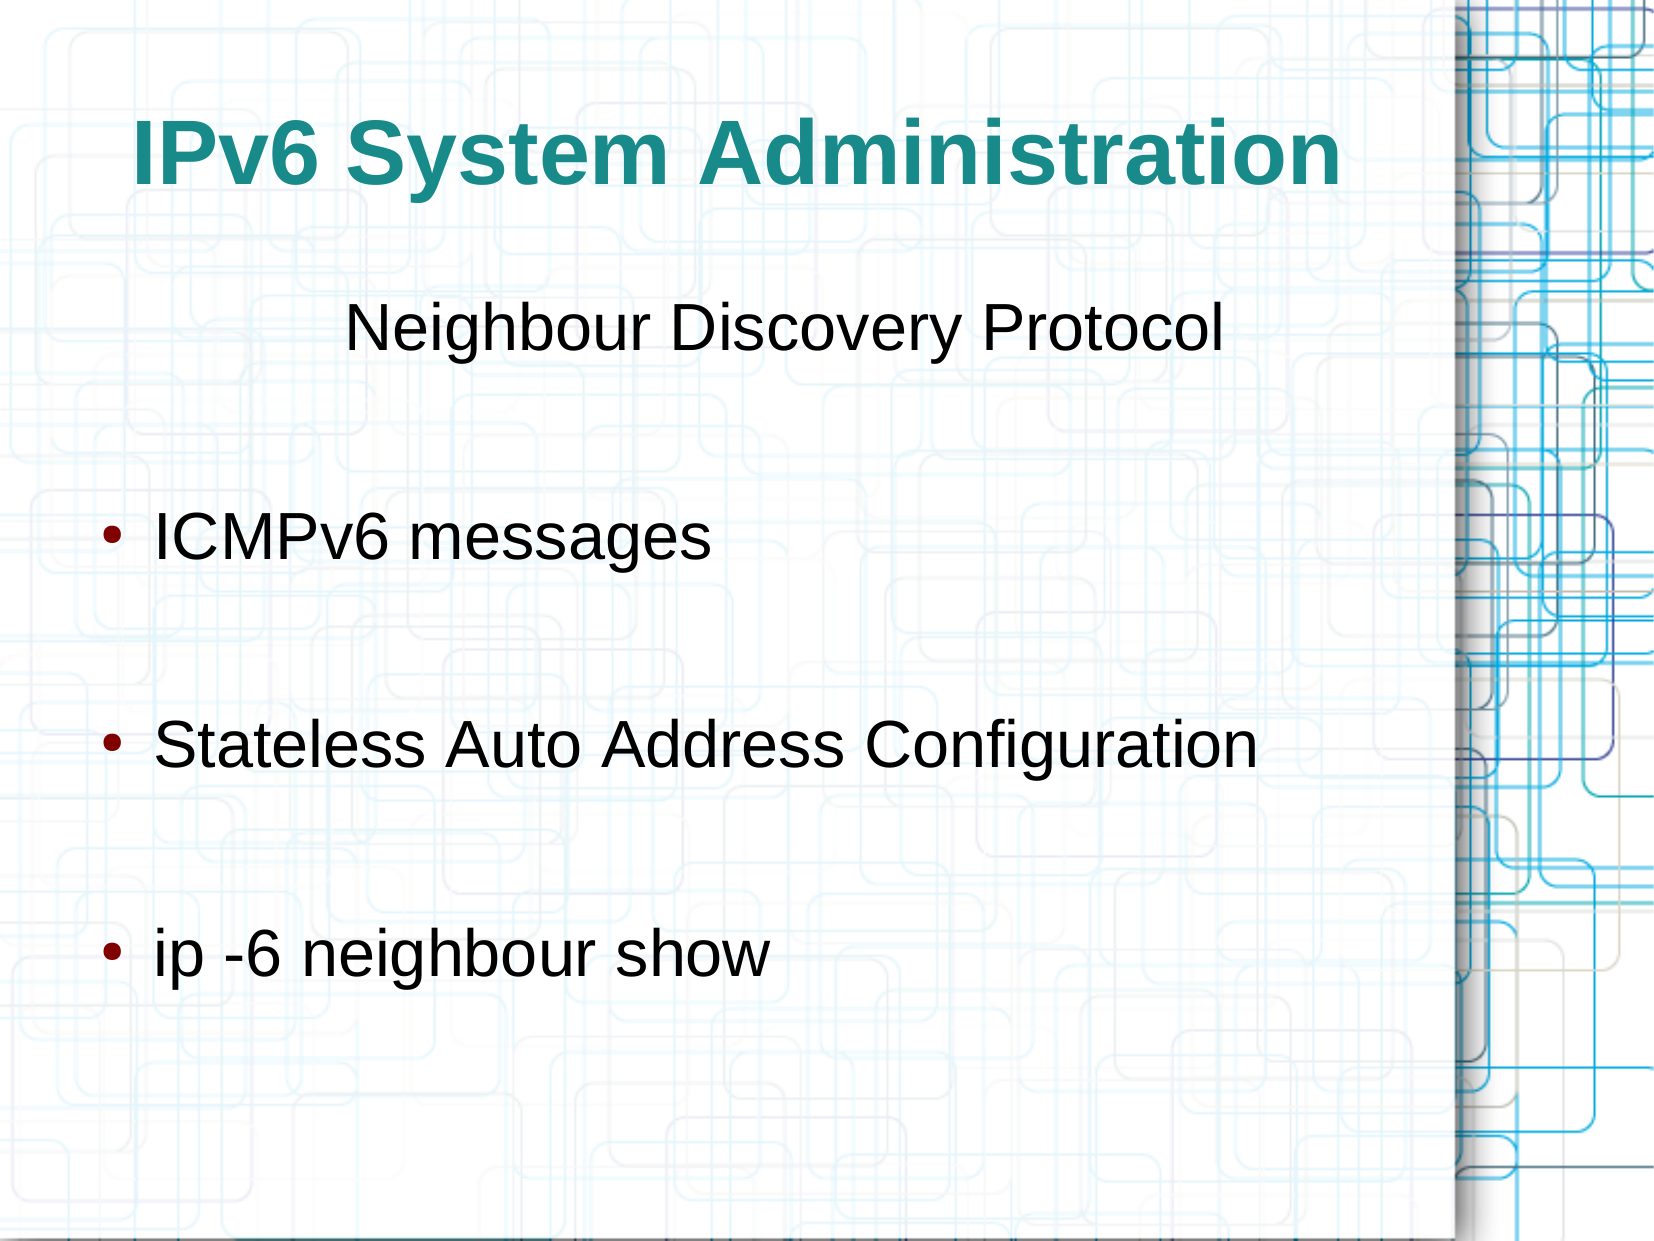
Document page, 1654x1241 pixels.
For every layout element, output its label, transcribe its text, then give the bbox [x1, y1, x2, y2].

title IPv6 System Administration [59, 49, 1418, 257]
picture [0, 0, 1654, 1241]
list Neighbour Discovery Protocol ICMPv6 messages Stateless Auto Address Configuration ip -6 neighbour show [82, 290, 1418, 1109]
